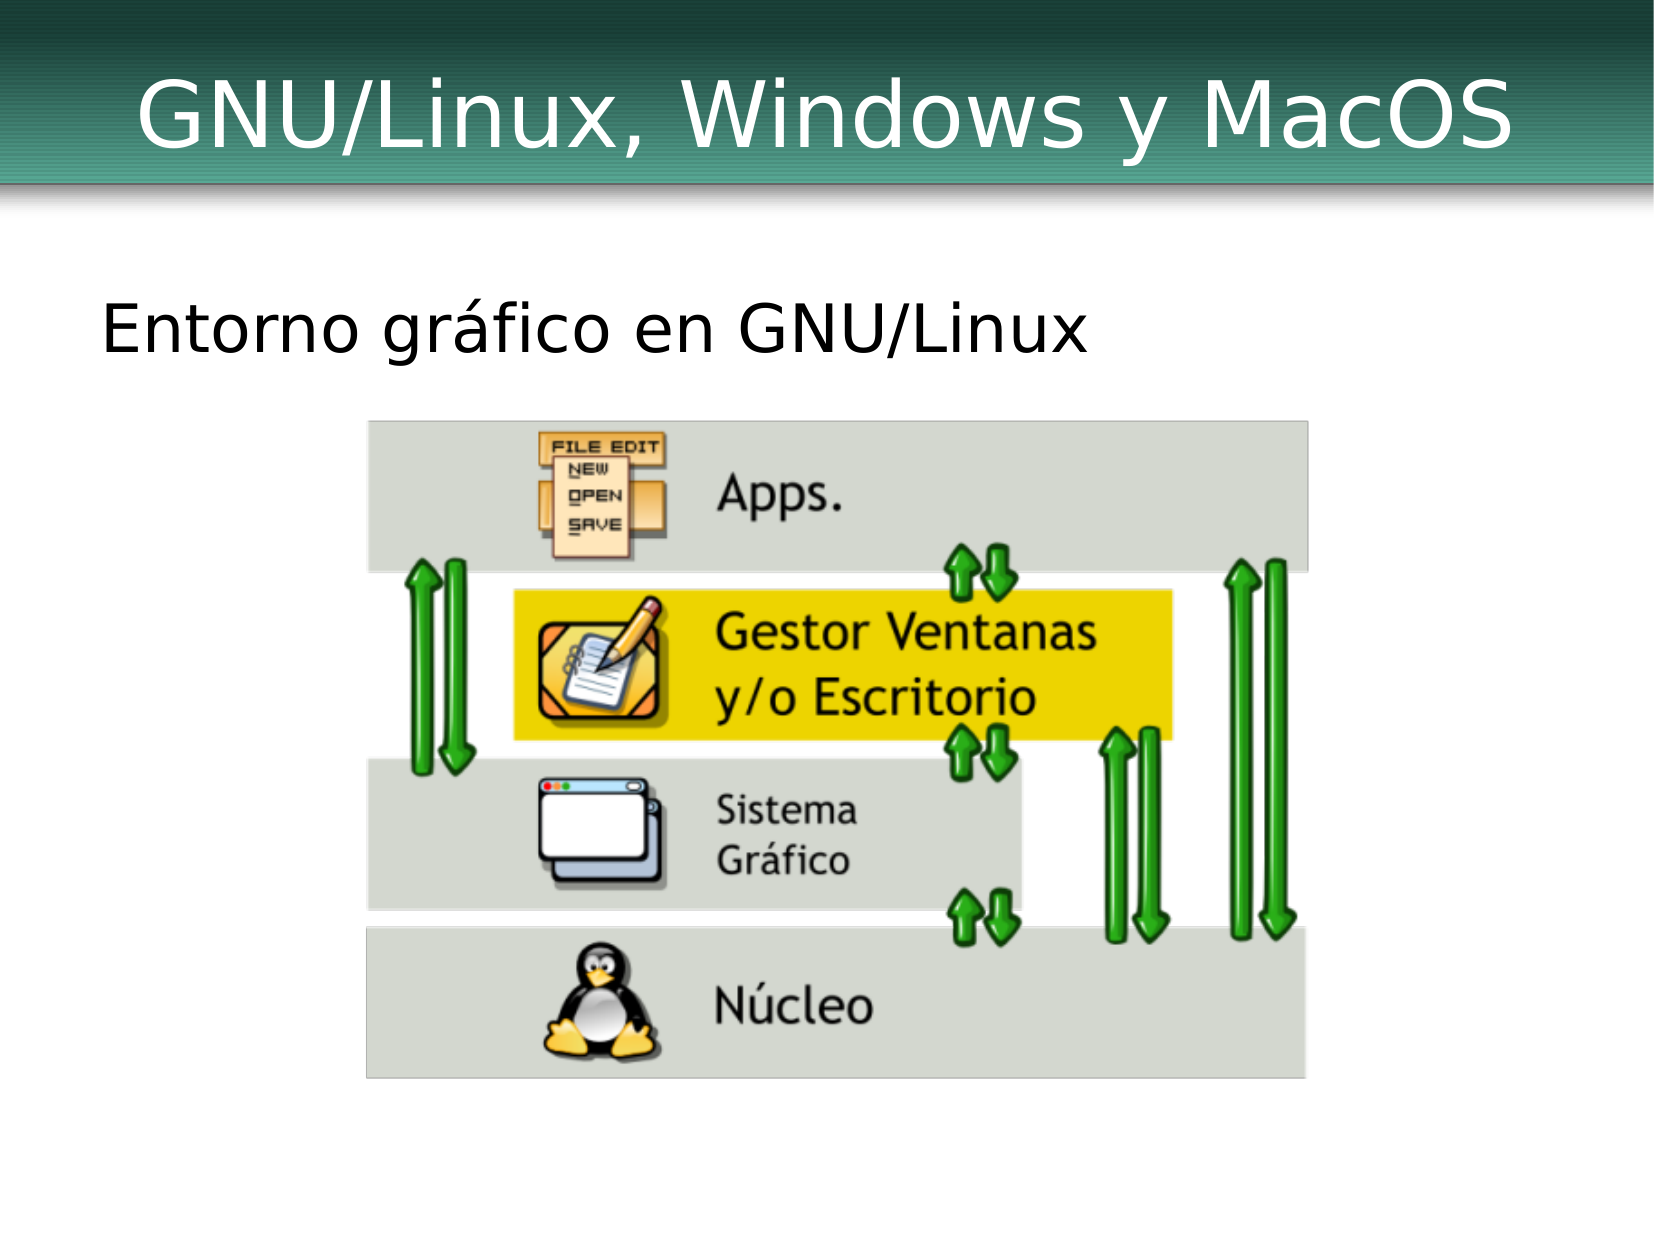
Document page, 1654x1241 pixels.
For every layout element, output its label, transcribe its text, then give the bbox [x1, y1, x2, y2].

picture [0, 0, 1654, 225]
title GNU/Linux, Windows y MacOS [82, 11, 1571, 219]
list Entorno gráfico en GNU/Linux [82, 290, 1571, 1094]
picture [336, 389, 1341, 1111]
